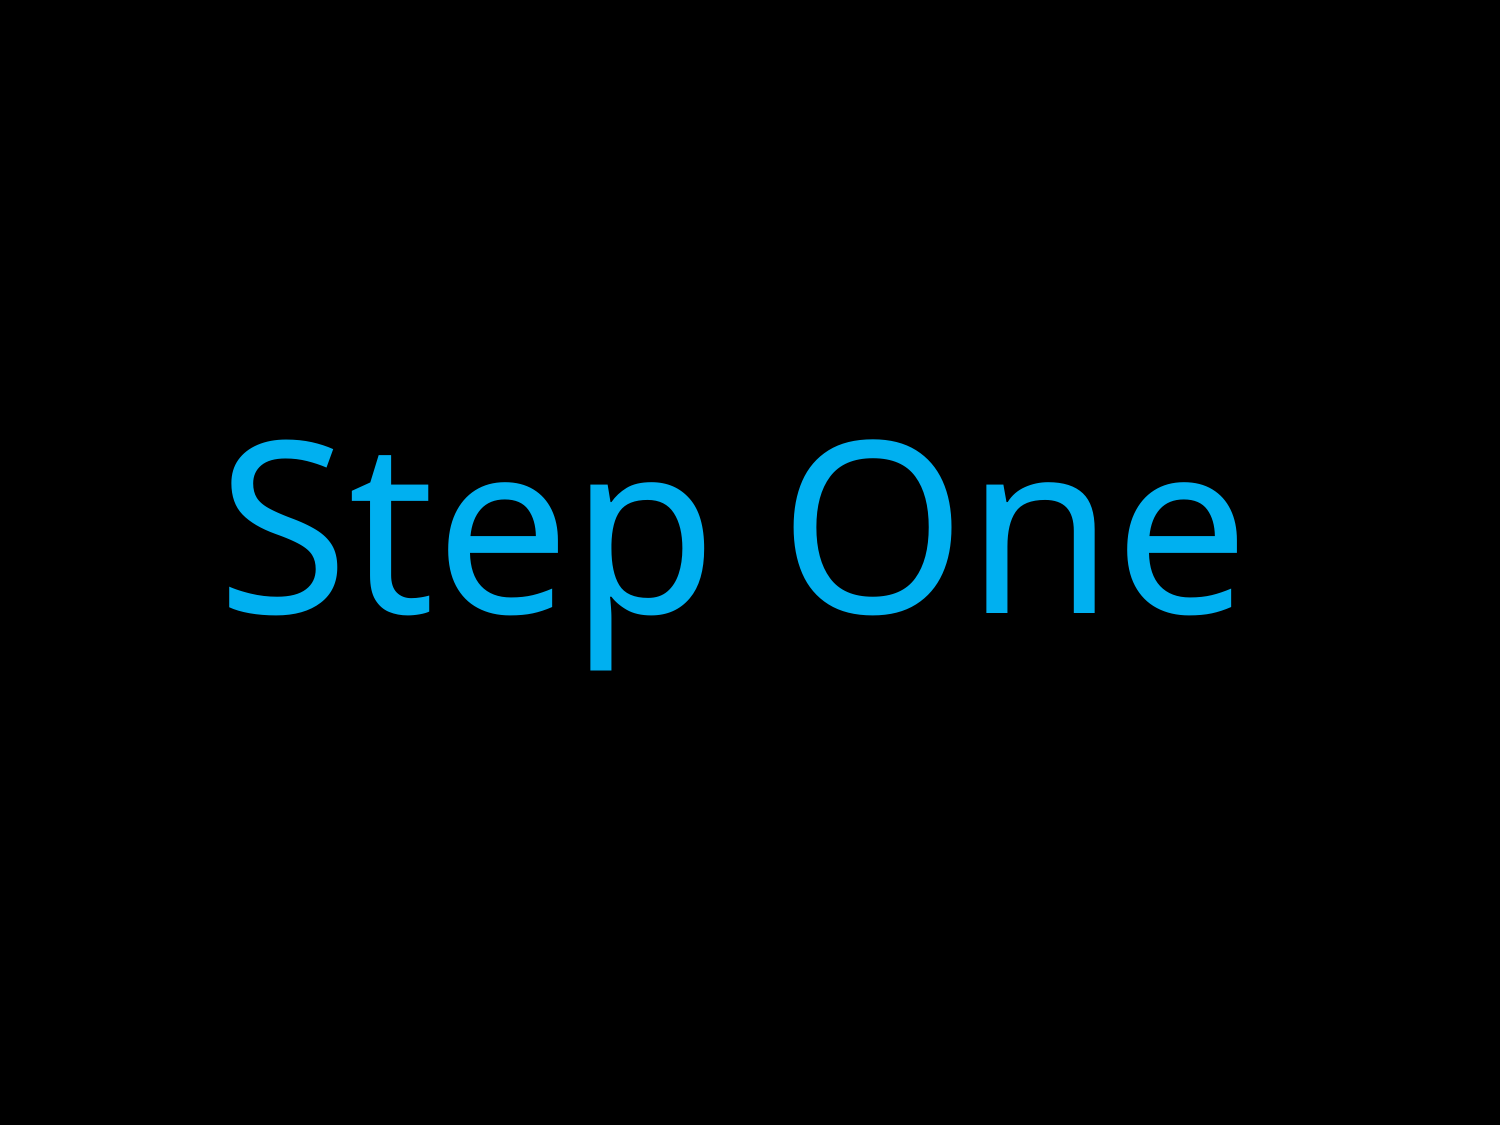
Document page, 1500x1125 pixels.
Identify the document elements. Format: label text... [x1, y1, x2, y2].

text_box Step One [202, 350, 1265, 692]
